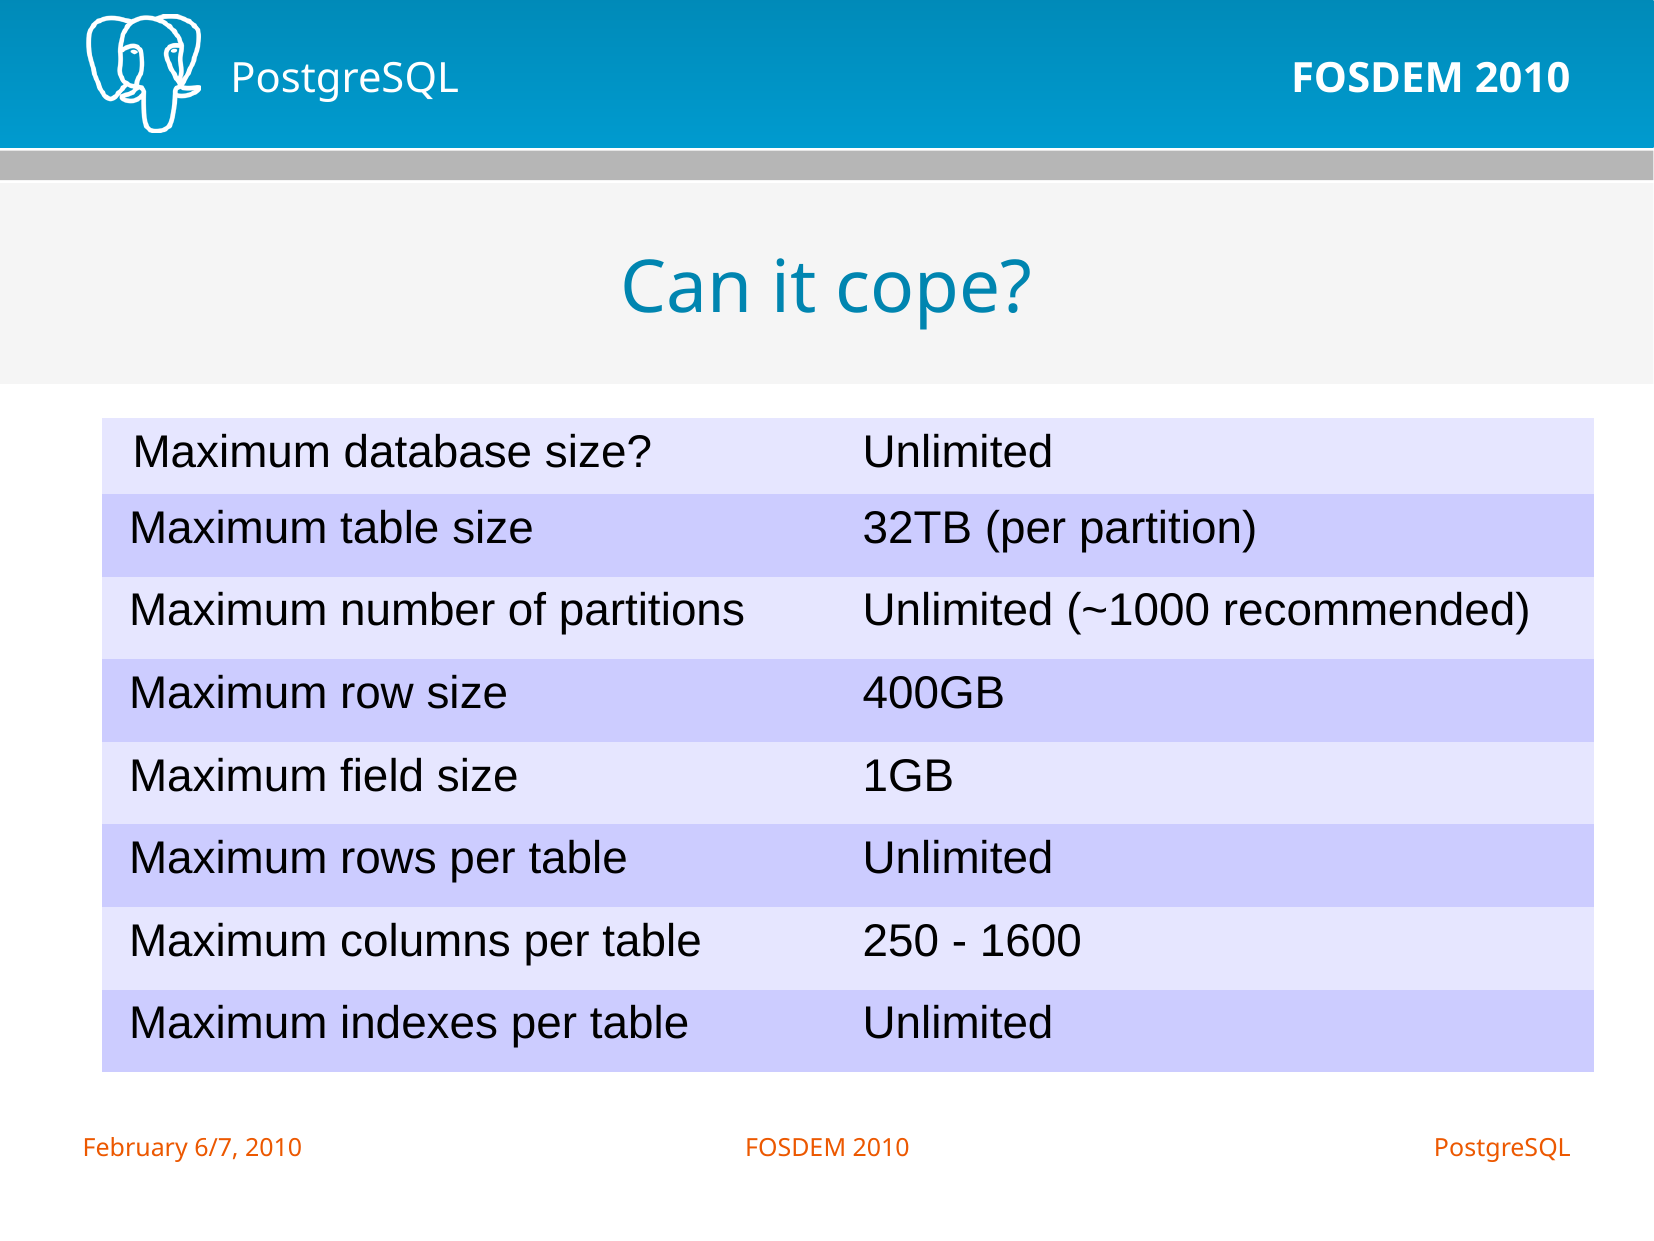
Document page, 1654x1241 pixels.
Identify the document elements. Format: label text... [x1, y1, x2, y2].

table_cell Unlimited (~1000 recommended) [848, 577, 1594, 659]
list [82, 413, 1571, 1218]
table_cell Maximum number of partitions [102, 577, 848, 659]
table_cell Maximum rows per table [102, 824, 848, 907]
table_cell Maximum indexes per table [102, 990, 848, 1072]
table_cell Maximum field size [102, 742, 848, 824]
table_cell Maximum columns per table [102, 907, 848, 990]
picture [87, 15, 200, 132]
table_header Unlimited [848, 418, 1594, 494]
table_cell 1GB [848, 742, 1594, 824]
table_cell Maximum row size [102, 659, 848, 742]
table_cell Unlimited [848, 824, 1594, 907]
table_cell Unlimited [848, 990, 1594, 1072]
title Can it cope? [82, 208, 1571, 362]
table_cell 250 - 1600 [848, 907, 1594, 990]
table_cell Maximum table size [102, 494, 848, 577]
table_header Maximum database size? [102, 418, 848, 494]
table_cell 32TB (per partition) [848, 494, 1594, 577]
table_cell 400GB [848, 659, 1594, 742]
